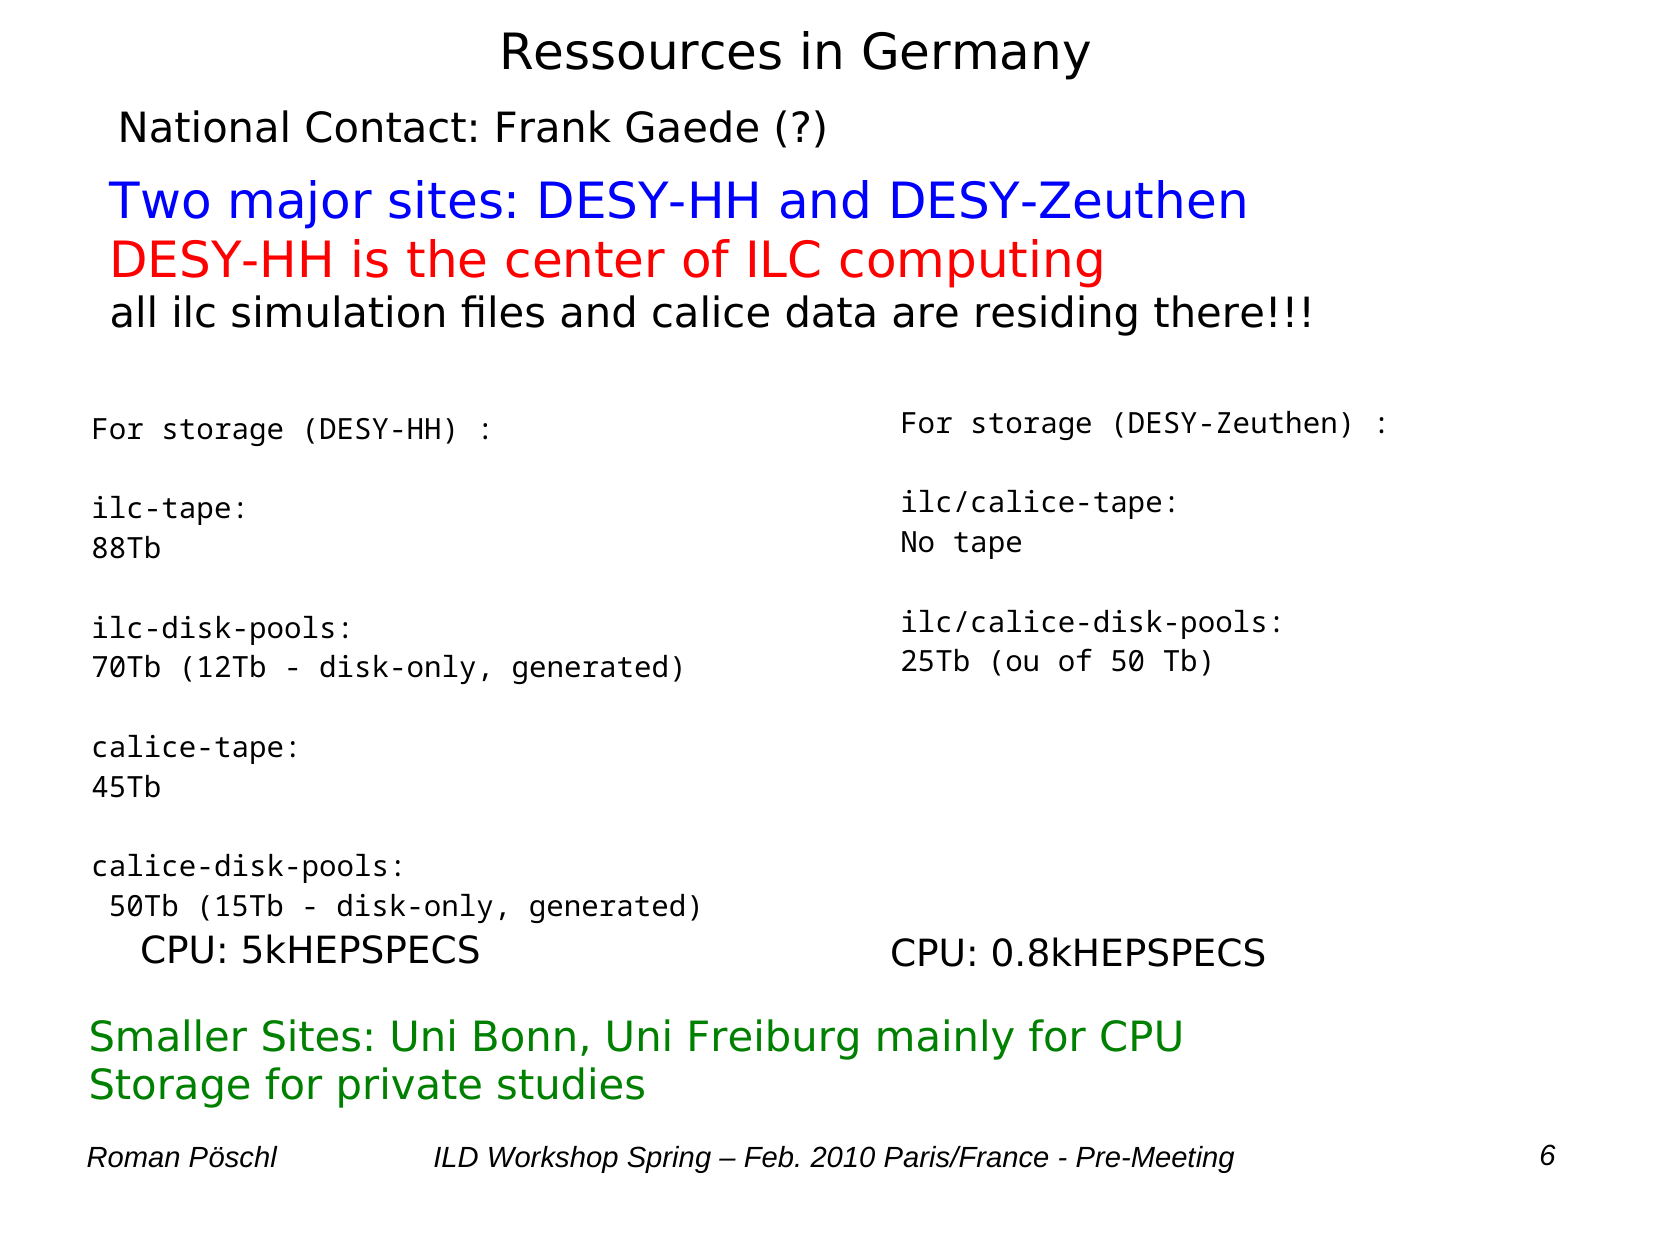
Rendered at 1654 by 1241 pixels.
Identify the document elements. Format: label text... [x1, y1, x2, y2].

text_box For storage (DESY-HH) : ilc-tape: 88Tb ilc-disk-pools: 70Tb (12Tb - disk-only, generated) calice-tape: 45Tb calice-disk-pools: 50Tb (15Tb - disk-only, generated) [91, 408, 763, 838]
text_box Smaller Sites: Uni Bonn, Uni Freiburg mainly for CPU Storage for private studies [88, 1012, 1185, 1110]
text_box Ressources in Germany [499, 23, 1080, 82]
text_box CPU: 0.8kHEPSPECS [889, 931, 1259, 975]
text_box National Contact: Frank Gaede (?) [117, 103, 828, 153]
text_box Two major sites: DESY-HH and DESY-Zeuthen DESY-HH is the center of ILC computing all ilc simulation files and calice data are residing there!!! [109, 172, 1612, 455]
text_box CPU: 5kHEPSPECS [139, 928, 473, 973]
text_box For storage (DESY-Zeuthen) : ilc/calice-tape: No tape ilc/calice-disk-pools: 25Tb (ou of 50 Tb) [900, 402, 1572, 706]
